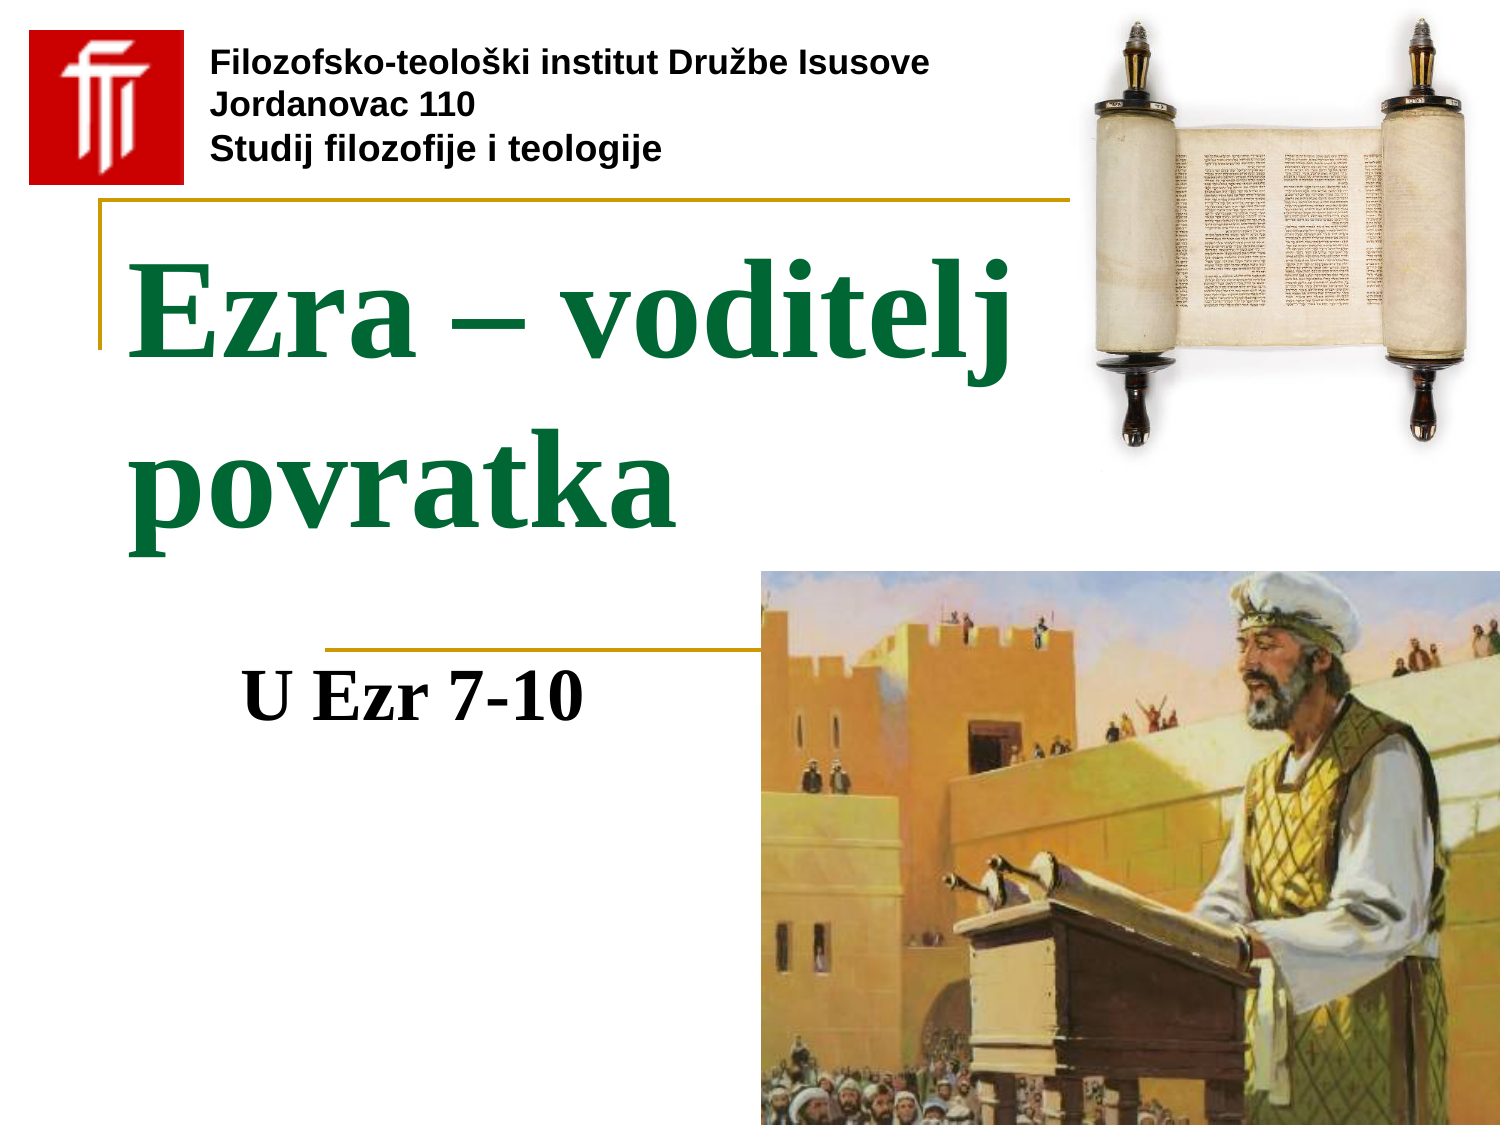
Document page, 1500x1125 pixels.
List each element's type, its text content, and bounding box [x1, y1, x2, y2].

picture [1070, 0, 1500, 480]
picture [29, 30, 184, 185]
text_box Filozofsko-teološki institut Družbe Isusove Jordanovac 110 Studij filozofije i teologije [194, 31, 963, 177]
title Ezra – voditelj povratka [112, 208, 1388, 591]
subtitle U Ezr 7-10 [225, 637, 761, 925]
picture [761, 571, 1500, 1125]
